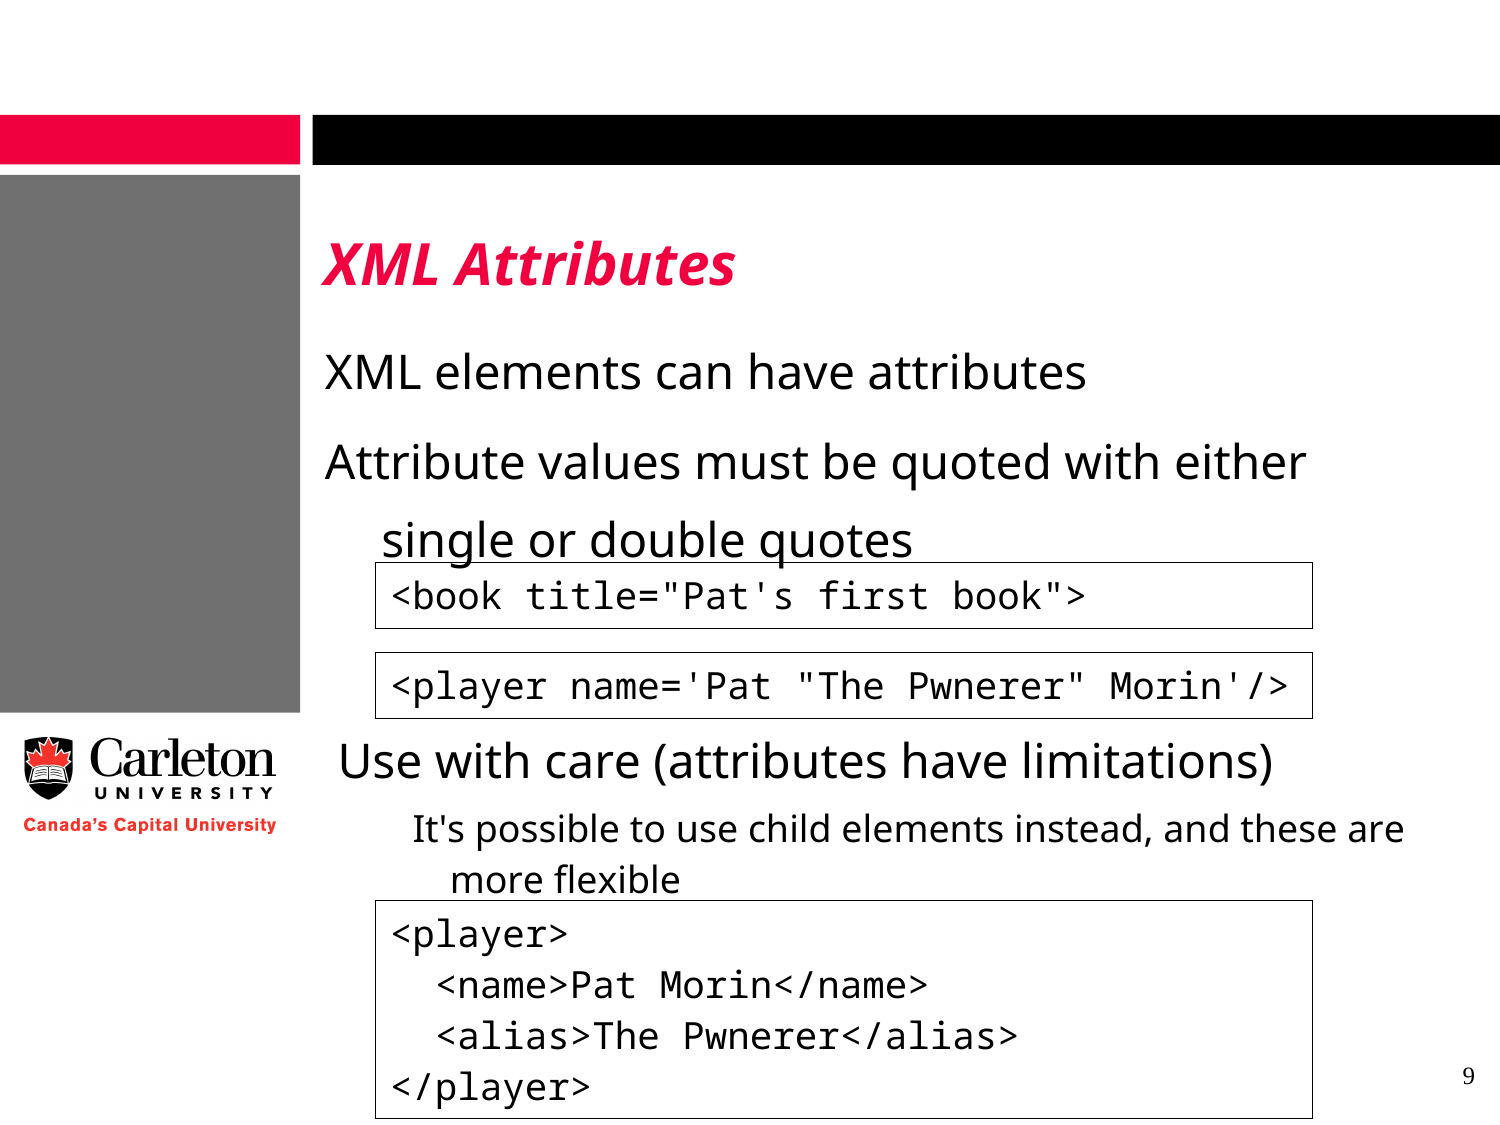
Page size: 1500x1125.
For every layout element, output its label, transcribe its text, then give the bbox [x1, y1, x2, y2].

text_box <player> <name>Pat Morin</name> <alias>The Pwnerer</alias> </player> [375, 900, 1313, 1096]
list Use with care (attributes have limitations) It's possible to use child elements instead, and these are more flexible [337, 714, 1463, 1125]
picture [24, 737, 276, 834]
list XML elements can have attributes Attribute values must be quoted with either single or double quotes [324, 324, 1450, 1036]
text_box <player name='Pat "The Pwnerer" Morin'/> [375, 652, 1313, 713]
text_box <book title="Pat's first book"> [375, 562, 1313, 623]
title XML Attributes [324, 187, 1450, 324]
